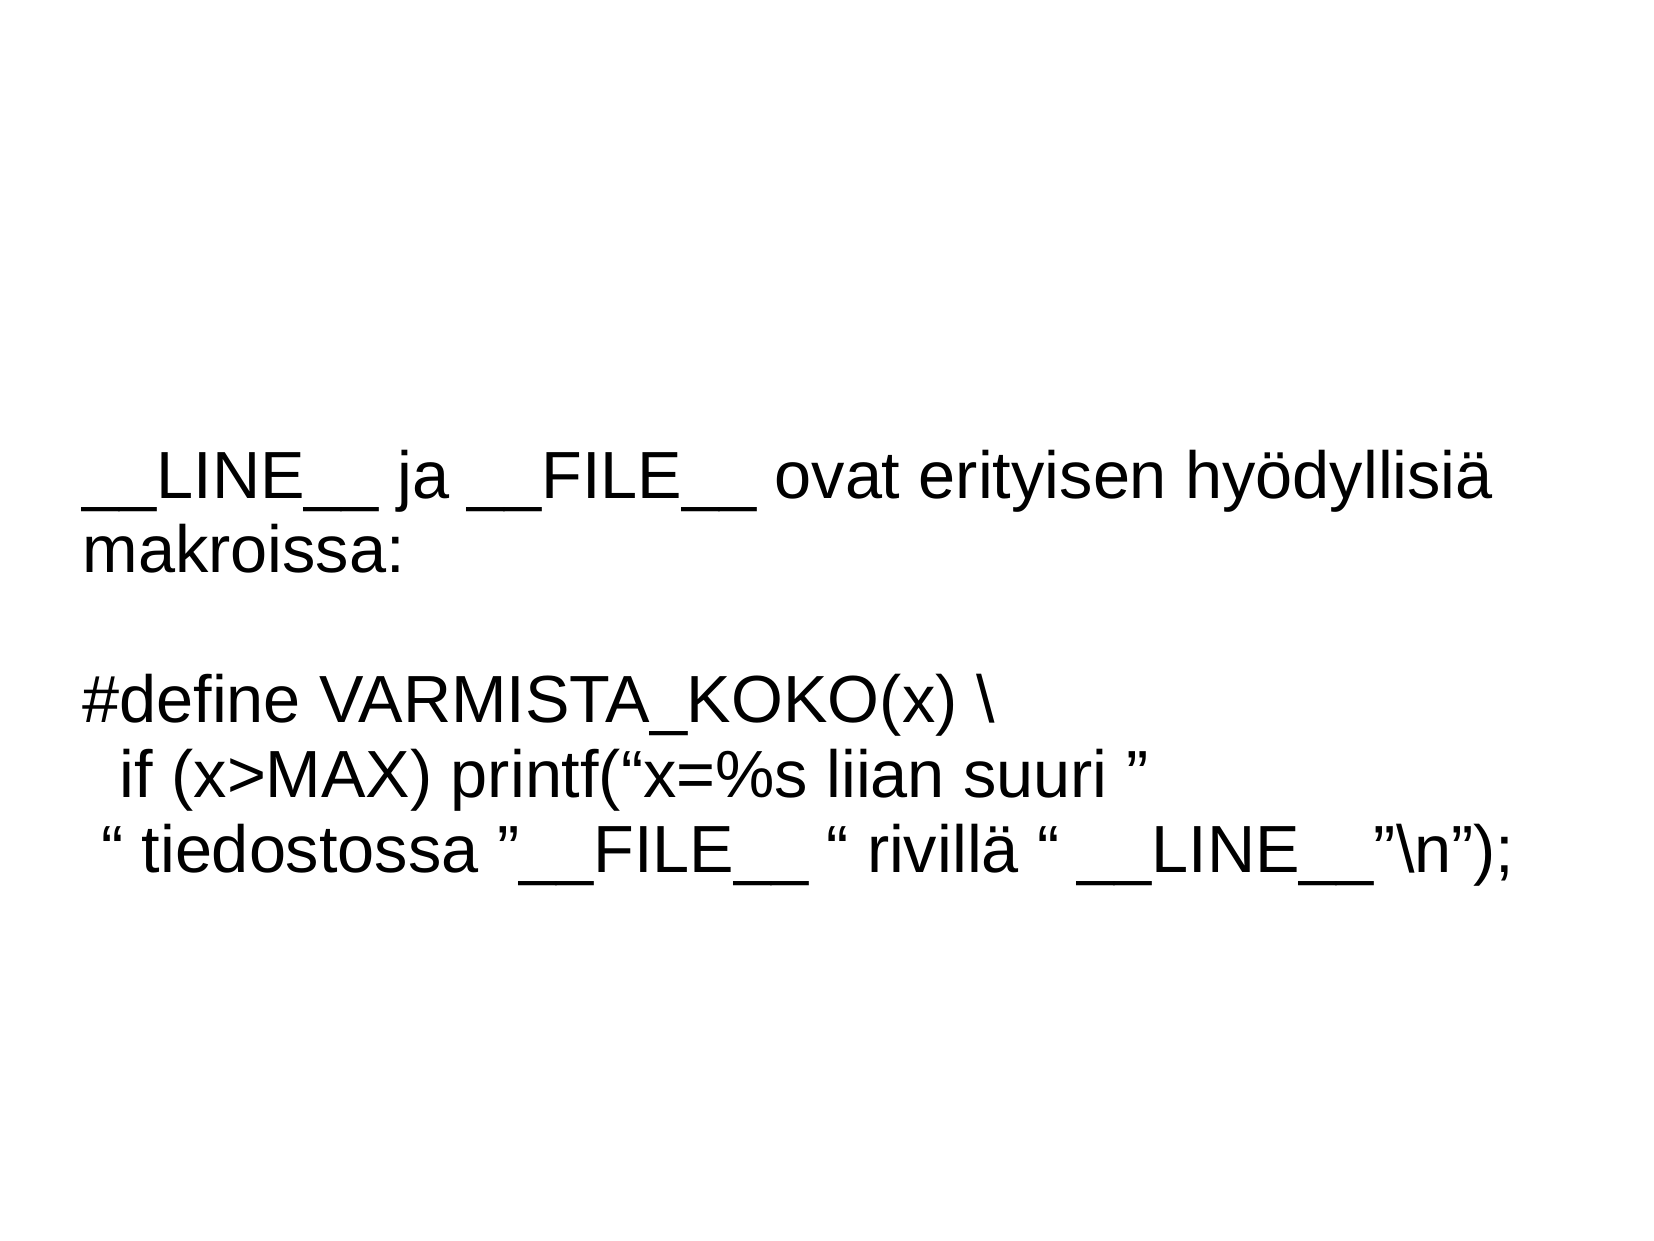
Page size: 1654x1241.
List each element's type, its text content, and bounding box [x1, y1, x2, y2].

text_box __LINE__ ja __FILE__ ovat erityisen hyödyllisiä makroissa: #define VARMISTA_KOKO(x) \ if (x>MAX) printf(“x=%s liian suuri ” “ tiedostossa ”__FILE__ “ rivillä “ __LINE__”\n”); [82, 297, 1571, 1102]
